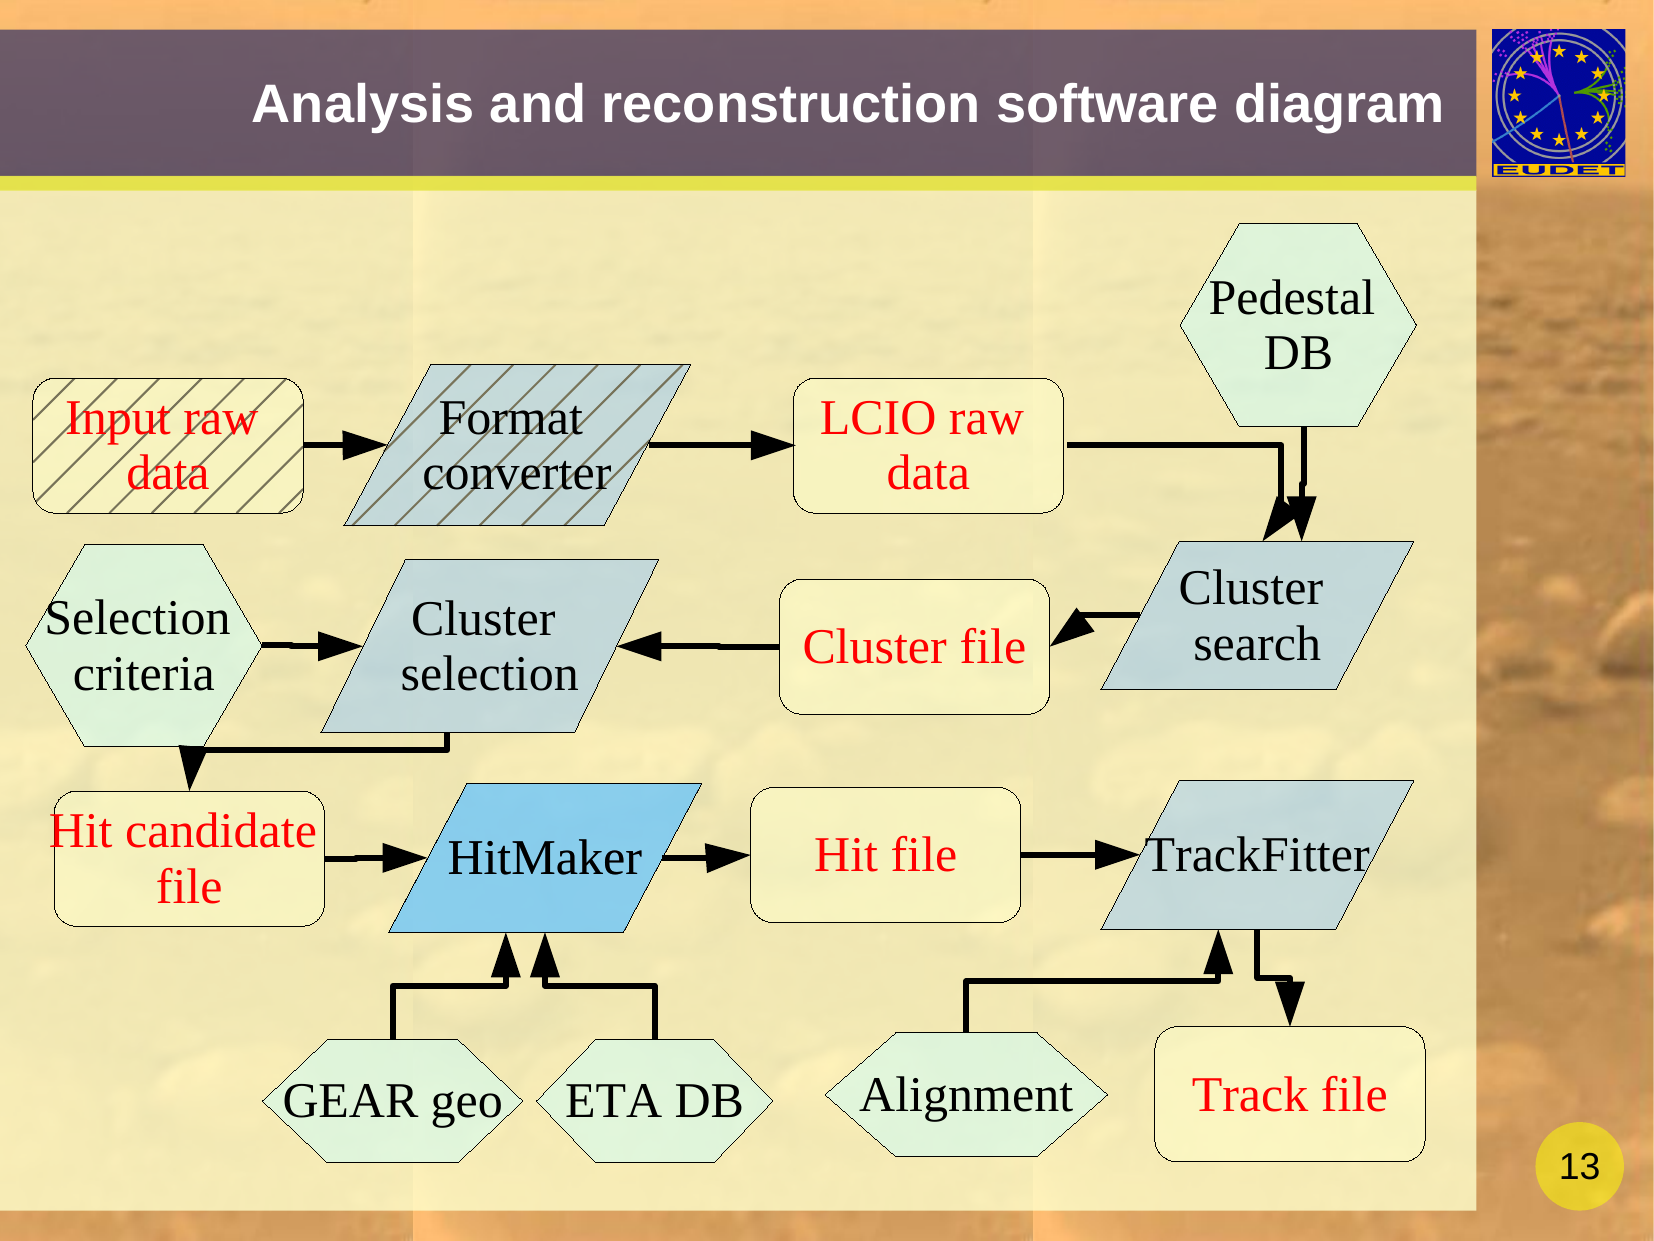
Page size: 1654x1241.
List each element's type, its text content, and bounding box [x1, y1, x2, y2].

text_box Cluster selection [320, 559, 659, 733]
text_box TrackFitter [1100, 780, 1414, 930]
text_box Hit candidate file [54, 791, 325, 927]
text_box ETA DB [536, 1039, 773, 1163]
text_box LCIO raw data [793, 378, 1064, 514]
text_box Hit file [750, 787, 1021, 923]
text_box Alignment [825, 1032, 1108, 1157]
text_box Format converter [343, 364, 691, 526]
text_box Cluster search [1100, 541, 1414, 690]
text_box Input raw data [32, 378, 304, 514]
title Analysis and reconstruction software diagram [29, 59, 1447, 148]
text_box GEAR geo [262, 1039, 523, 1163]
picture [0, 0, 1654, 1241]
text_box Pedestal DB [1180, 223, 1417, 427]
text_box Track file [1154, 1026, 1426, 1162]
text_box Cluster file [779, 579, 1050, 715]
text_box Selection criteria [25, 544, 262, 747]
text_box HitMaker [388, 783, 702, 933]
